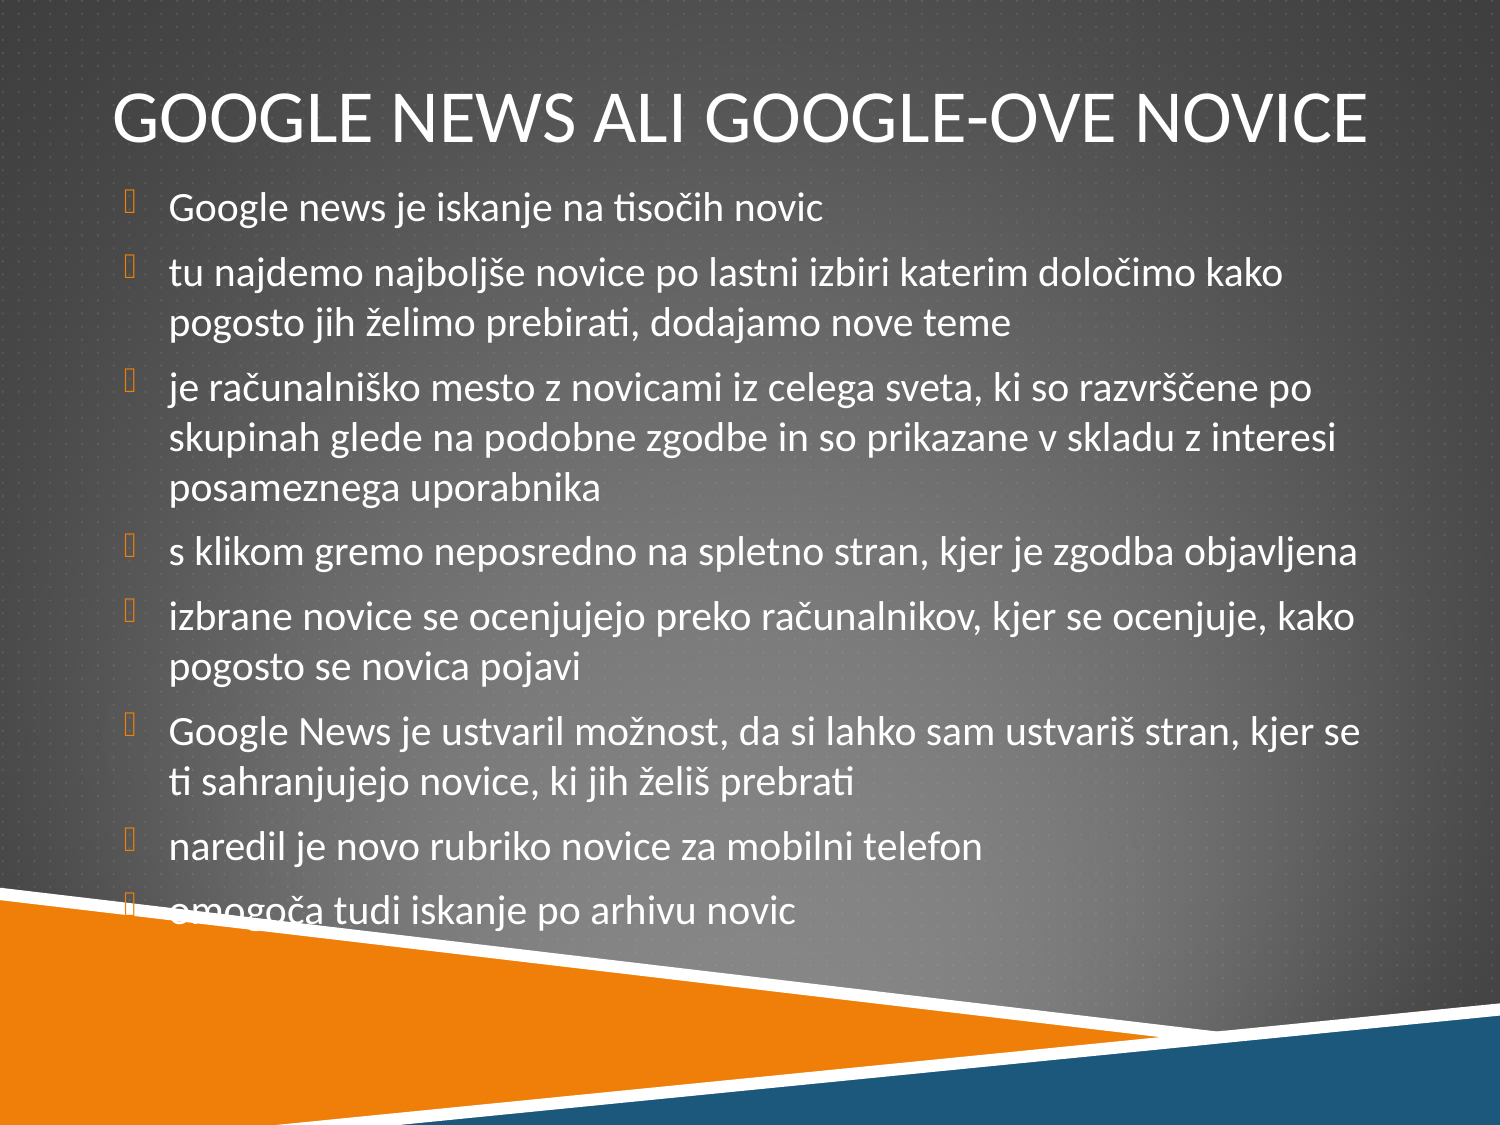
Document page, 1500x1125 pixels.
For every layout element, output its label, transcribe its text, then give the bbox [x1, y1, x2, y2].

picture [0, 0, 1500, 1031]
list Google news je iskanje na tisočih novic tu najdemo najboljše novice po lastni izbiri katerim določimo kako pogosto jih želimo prebirati, dodajamo nove teme je računalniško mesto z novicami iz celega sveta, ki so razvrščene po skupinah glede na podobne zgodbe in so prikazane v skladu z interesi posameznega uporabnika s klikom gremo neposredno na spletno stran, kjer je zgodba objavljena izbrane novice se ocenjujejo preko računalnikov, kjer se ocenjuje, kako pogosto se novica pojavi Google News je ustvaril možnost, da si lahko sam ustvariš stran, kjer se ti sahranjujejo novice, ki jih želiš prebrati naredil je novo rubriko novice za mobilni telefon omogoča tudi iskanje po arhivu novic [112, 172, 1388, 990]
title GOOGLE NEWS ALI GOOGLE-OVE NOVICE [112, 15, 1388, 172]
